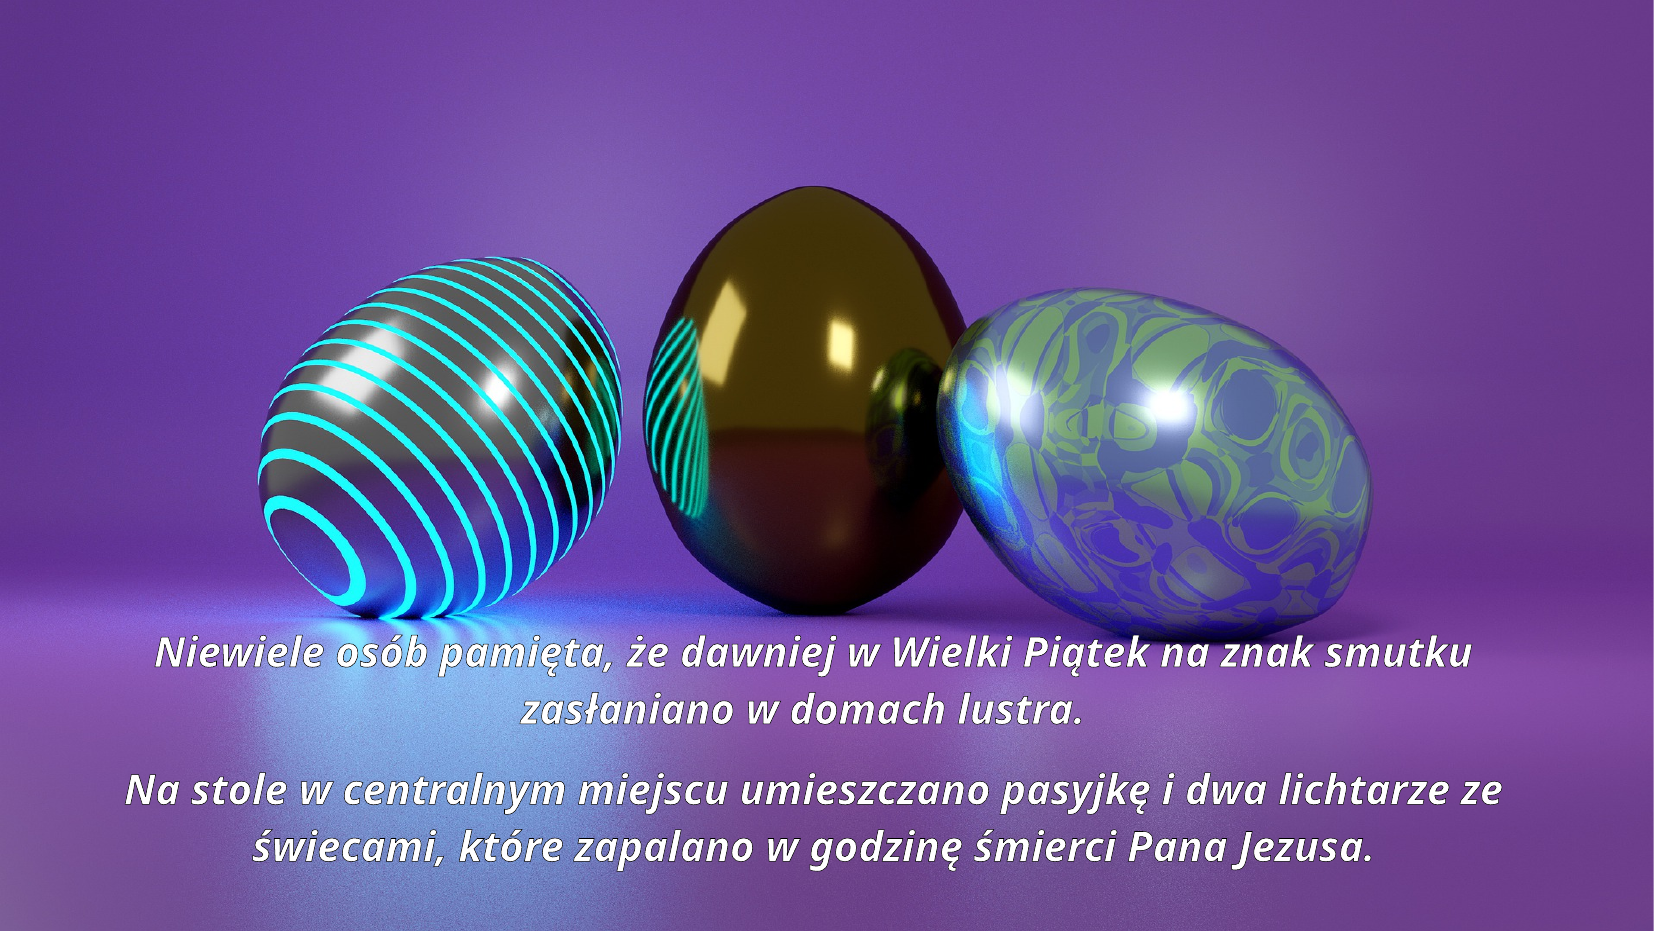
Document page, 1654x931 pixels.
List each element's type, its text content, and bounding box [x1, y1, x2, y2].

picture [0, 0, 1654, 931]
list Niewiele osób pamięta, że dawniej w Wielki Piątek na znak smutku zasłaniano w domach lustra. Na stole w centralnym miejscu umieszczano pasyjkę i dwa lichtarze ze świecami, które zapalano w godzinę śmierci Pana Jezusa. [63, 622, 1553, 931]
